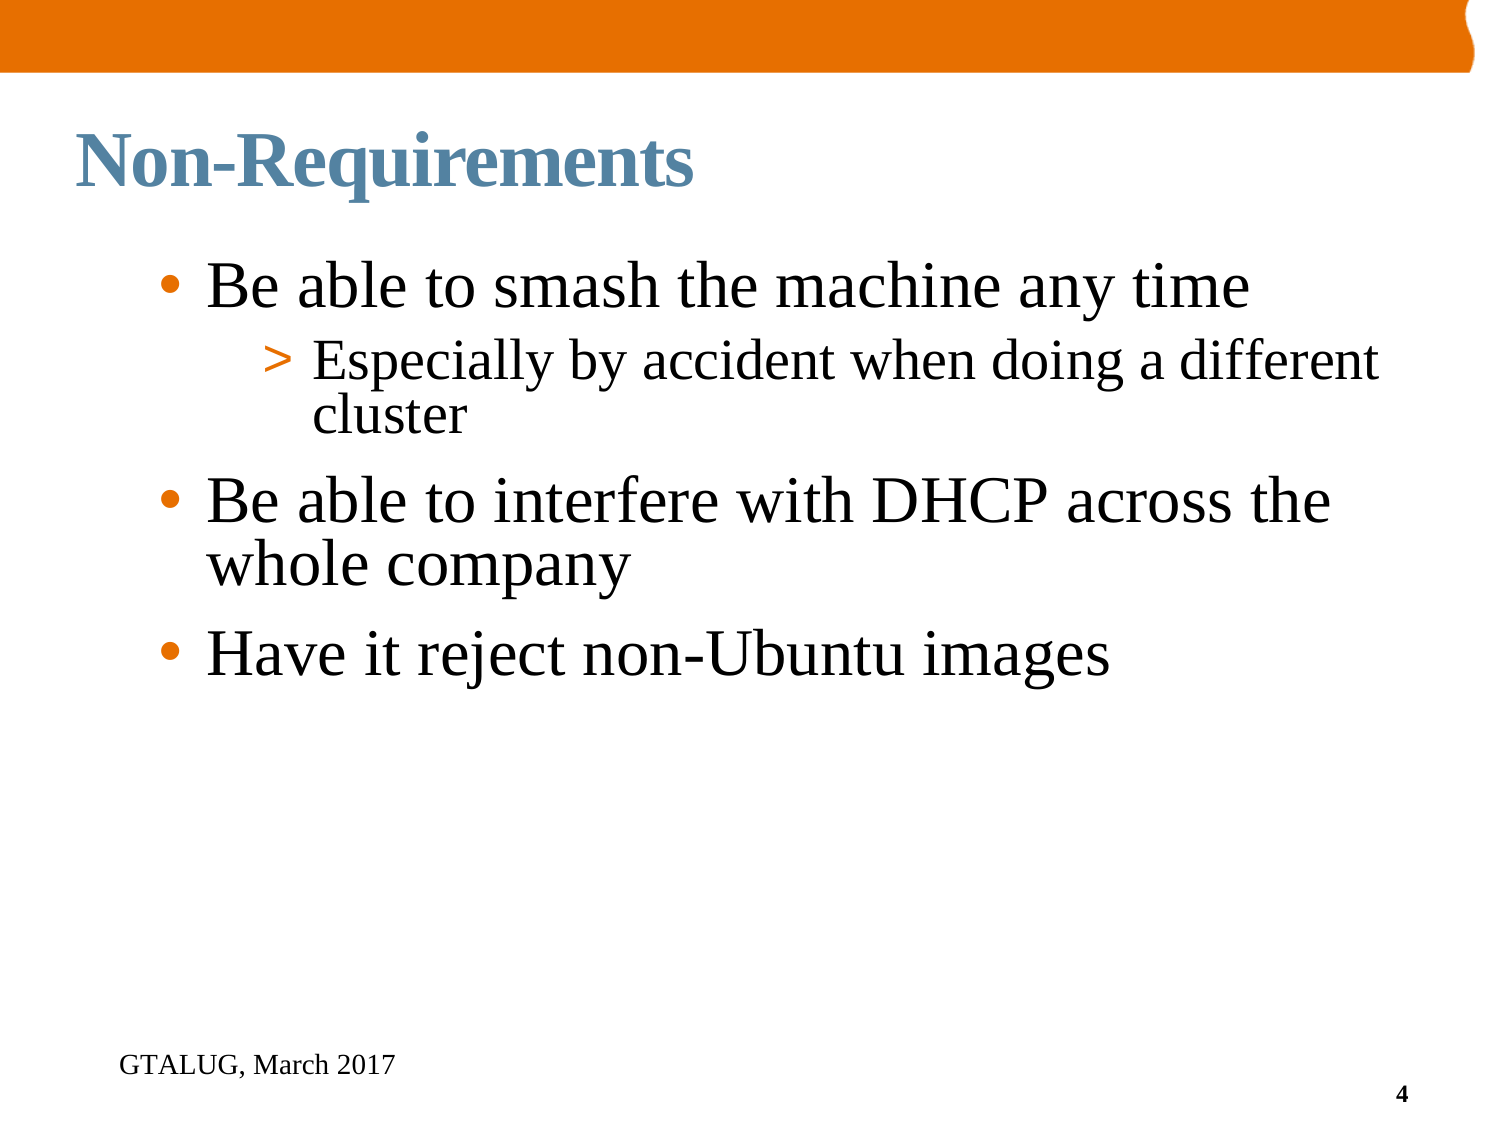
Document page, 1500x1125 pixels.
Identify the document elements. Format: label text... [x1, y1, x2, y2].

title Non-Requirements [75, 122, 1438, 228]
picture [0, 0, 1500, 75]
list Be able to smash the machine any time Especially by accident when doing a different cluster Be able to interfere with DHCP across the whole company Have it reject non-Ubuntu images [64, 257, 1402, 1017]
